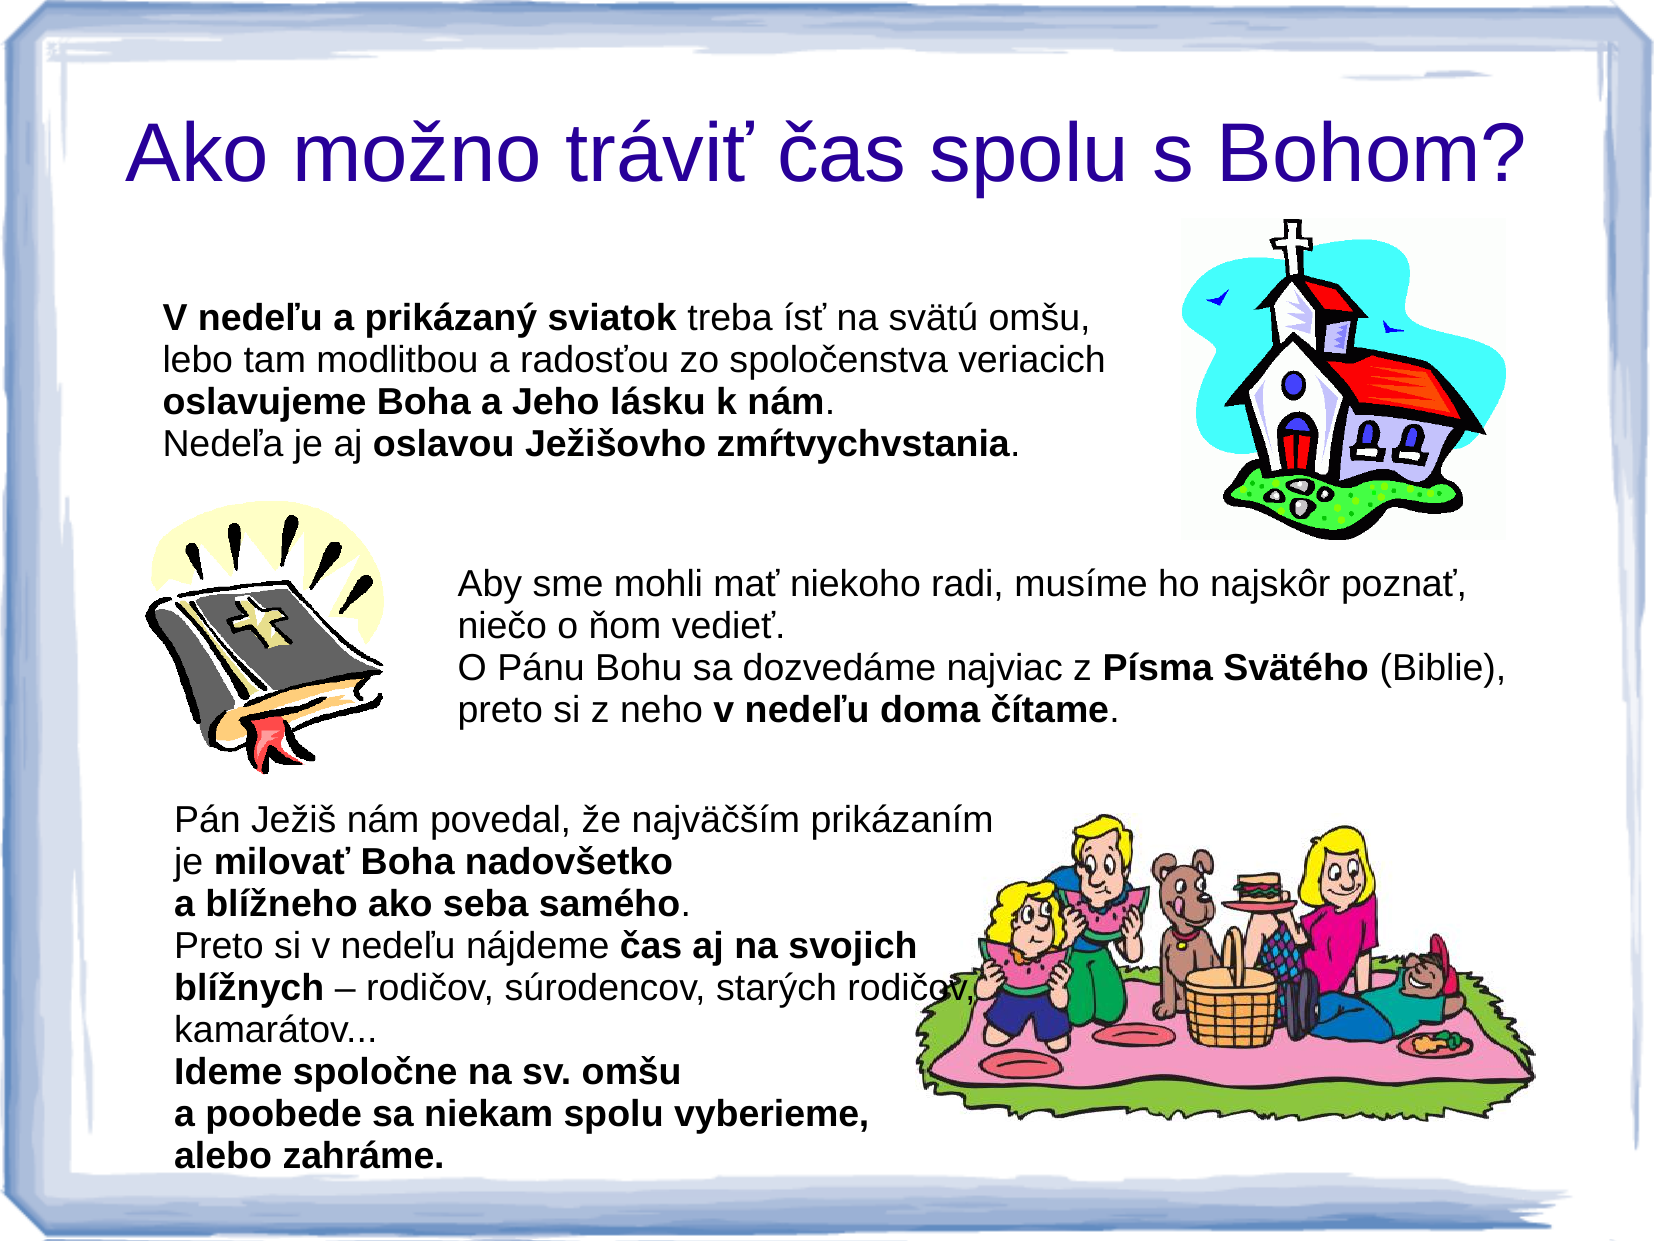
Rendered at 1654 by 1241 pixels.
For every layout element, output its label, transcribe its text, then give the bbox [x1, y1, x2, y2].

text_box V nedeľu a prikázaný sviatok treba ísť na svätú omšu, lebo tam modlitbou a radosťou zo spoločenstva veriacich oslavujeme Boha a Jeho lásku k nám. Nedeľa je aj oslavou Ježišovho zmŕtvychvstania. [147, 289, 1182, 473]
title Ako možno tráviť čas spolu s Bohom? [82, 49, 1571, 257]
text_box Aby sme mohli mať niekoho radi, musíme ho najskôr poznať, niečo o ňom vedieť. O Pánu Bohu sa dozvedáme najviac z Písma Svätého (Biblie), preto si z neho v nedeľu doma čítame. [442, 555, 1536, 738]
text_box Pán Ježiš nám povedal, že najväčším prikázaním je milovať Boha nadovšetko a blížneho ako seba samého. Preto si v nedeľu nájdeme čas aj na svojich blížnych – rodičov, súrodencov, starých rodičov, kamarátov... Ideme spoločne na sv. omšu a poobede sa niekam spolu vyberieme, alebo zahráme. [159, 791, 1046, 1185]
picture [0, 0, 1654, 1241]
